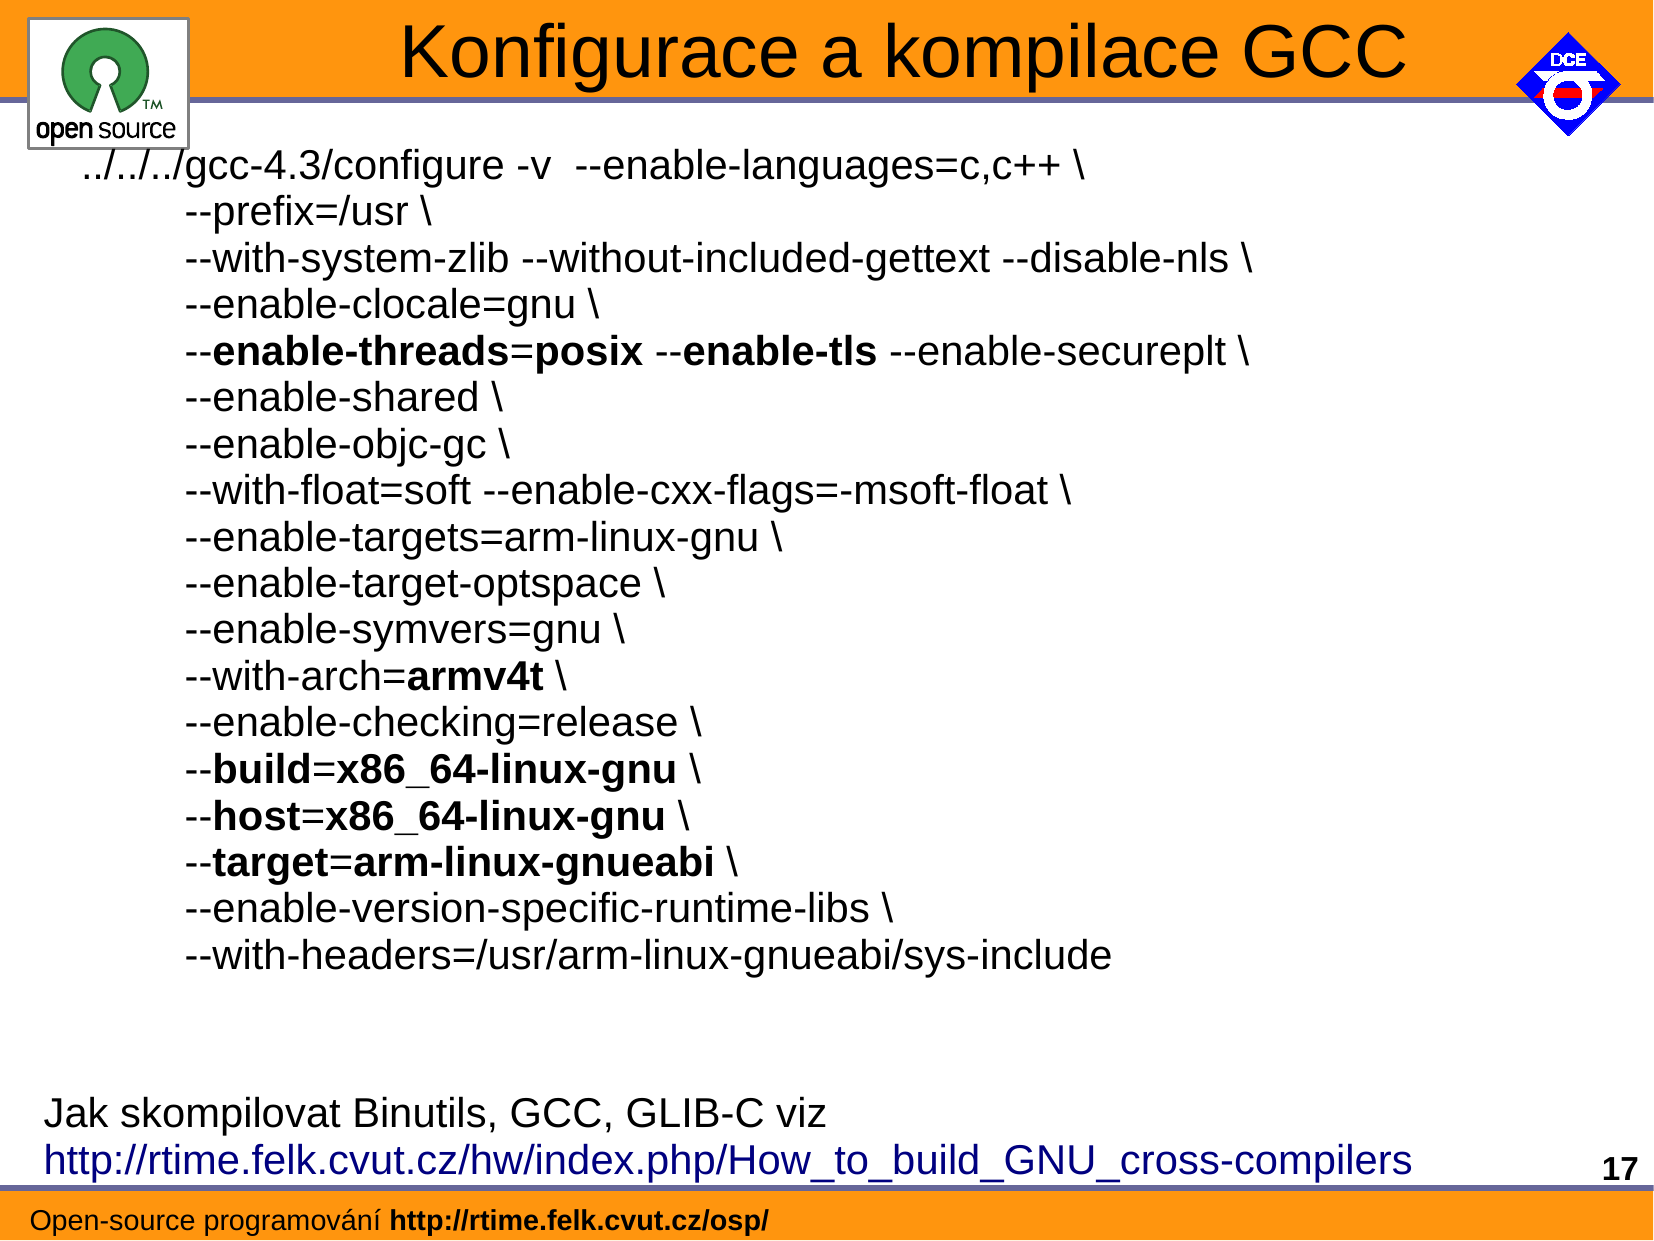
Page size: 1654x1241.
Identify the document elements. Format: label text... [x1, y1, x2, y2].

title Konfigurace a kompilace GCC [178, 4, 1631, 98]
text_box Jak skompilovat Binutils, GCC, GLIB-C viz http://rtime.felk.cvut.cz/hw/index.php/How_to_build_GNU_cross-compilers [37, 1084, 1588, 1201]
text_box ../../../gcc-4.3/configure -v --enable-languages=c,c++ \ --prefix=/usr \ --with-system-zlib --without-included-gettext --disable-nls \ --enable-clocale=gnu \ --enable-threads=posix --enable-tls --enable-secureplt \ --enable-shared \ --enable-objc-gc \ --with-float=soft --enable-cxx-flags=-msoft-float \ --enable-targets=arm-linux-gnu \ --enable-target-optspace \ --enable-symvers=gnu \ --with-arch=armv4t \ --enable-checking=release \ --build=x86_64-linux-gnu \ --host=x86_64-linux-gnu \ --target=arm-linux-gnueabi \ --enable-version-specific-runtime-libs \ --with-headers=/usr/arm-linux-gnueabi/sys-include [75, 135, 1563, 1084]
